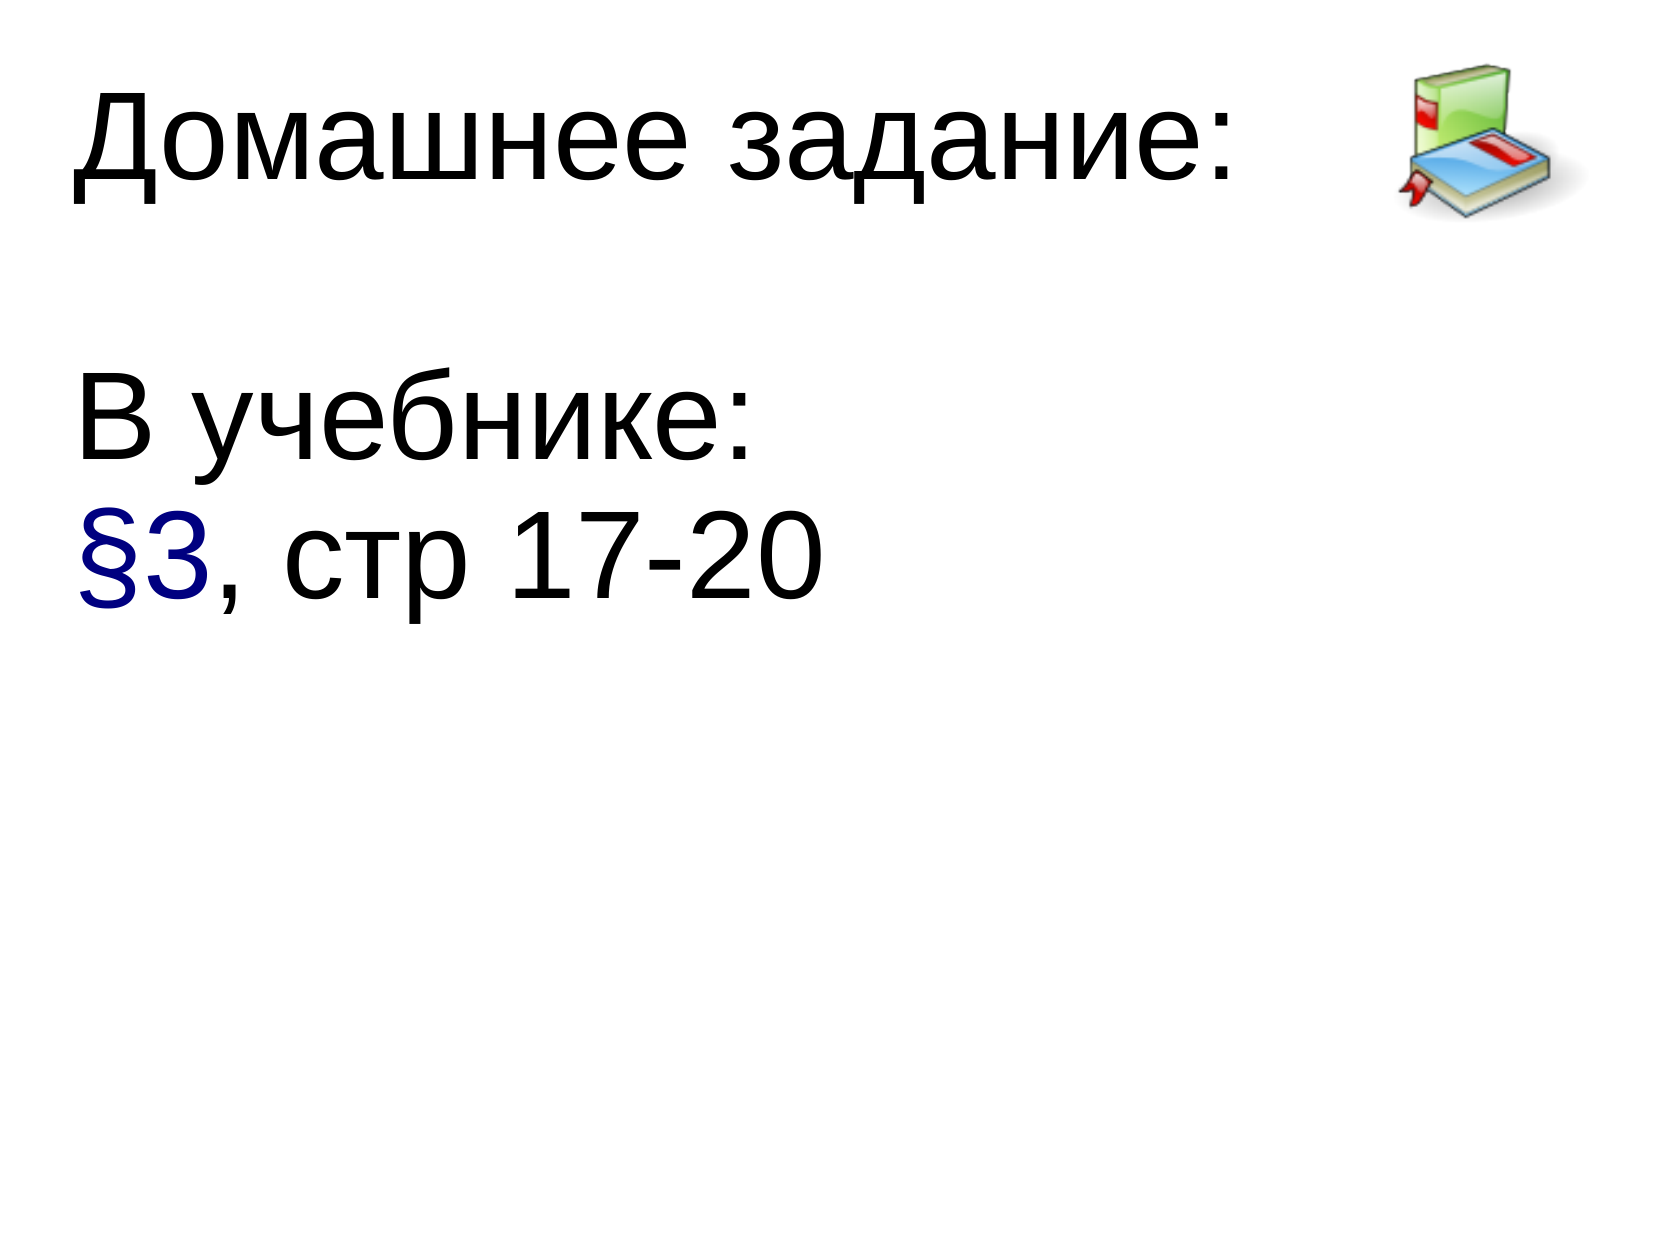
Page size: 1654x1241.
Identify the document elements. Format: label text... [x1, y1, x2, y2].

text_box Домашнее задание: В учебнике: §3, стр 17-20 [59, 59, 1388, 634]
picture [1387, 52, 1595, 237]
